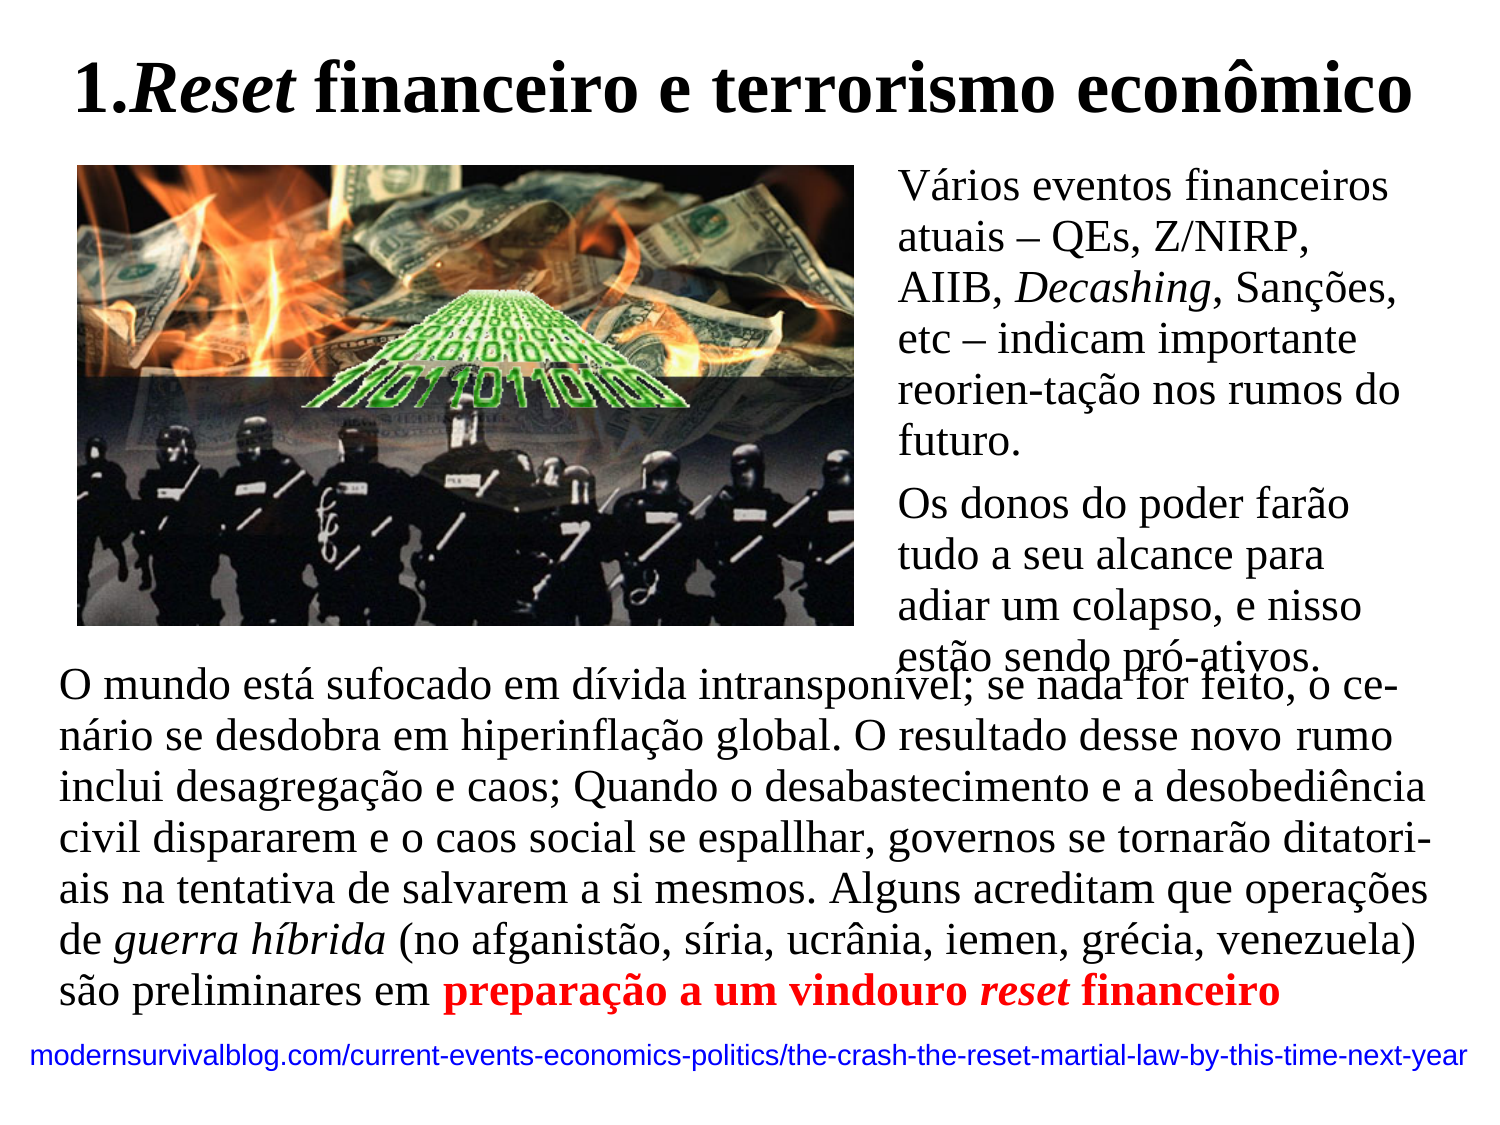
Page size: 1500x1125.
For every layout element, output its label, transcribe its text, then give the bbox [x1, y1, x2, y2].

title 1.Reset financeiro e terrorismo econômico [47, 0, 1441, 178]
text_box modernsurvivalblog.com/current-events-economics-politics/the-crash-the-reset-martial-law-by-this-time-next-year [29, 1039, 1468, 1072]
text_box Vários eventos financeiros atuais – QEs, Z/NIRP, AIIB, Decashing, Sanções, etc – indicam importante reorien-tação nos rumos do futuro. Os donos do poder farão tudo a seu alcance para adiar um colapso, e nisso estão sendo pró-ativos. [897, 159, 1422, 682]
text_box O mundo está sufocado em dívida intransponível; se nada for feito, o ce-nário se desdobra em hiperinflação global. O resultado desse novo rumo inclui desagregação e caos; Quando o desabastecimento e a desobediência civil dispararem e o caos social se espallhar, governos se tornarão ditatori-ais na tentativa de salvarem a si mesmos. Alguns acreditam que operações de guerra híbrida (no afganistão, síria, ucrânia, iemen, grécia, venezuela) são preliminares em preparação a um vindouro reset financeiro [59, 658, 1441, 1016]
picture [77, 165, 854, 626]
